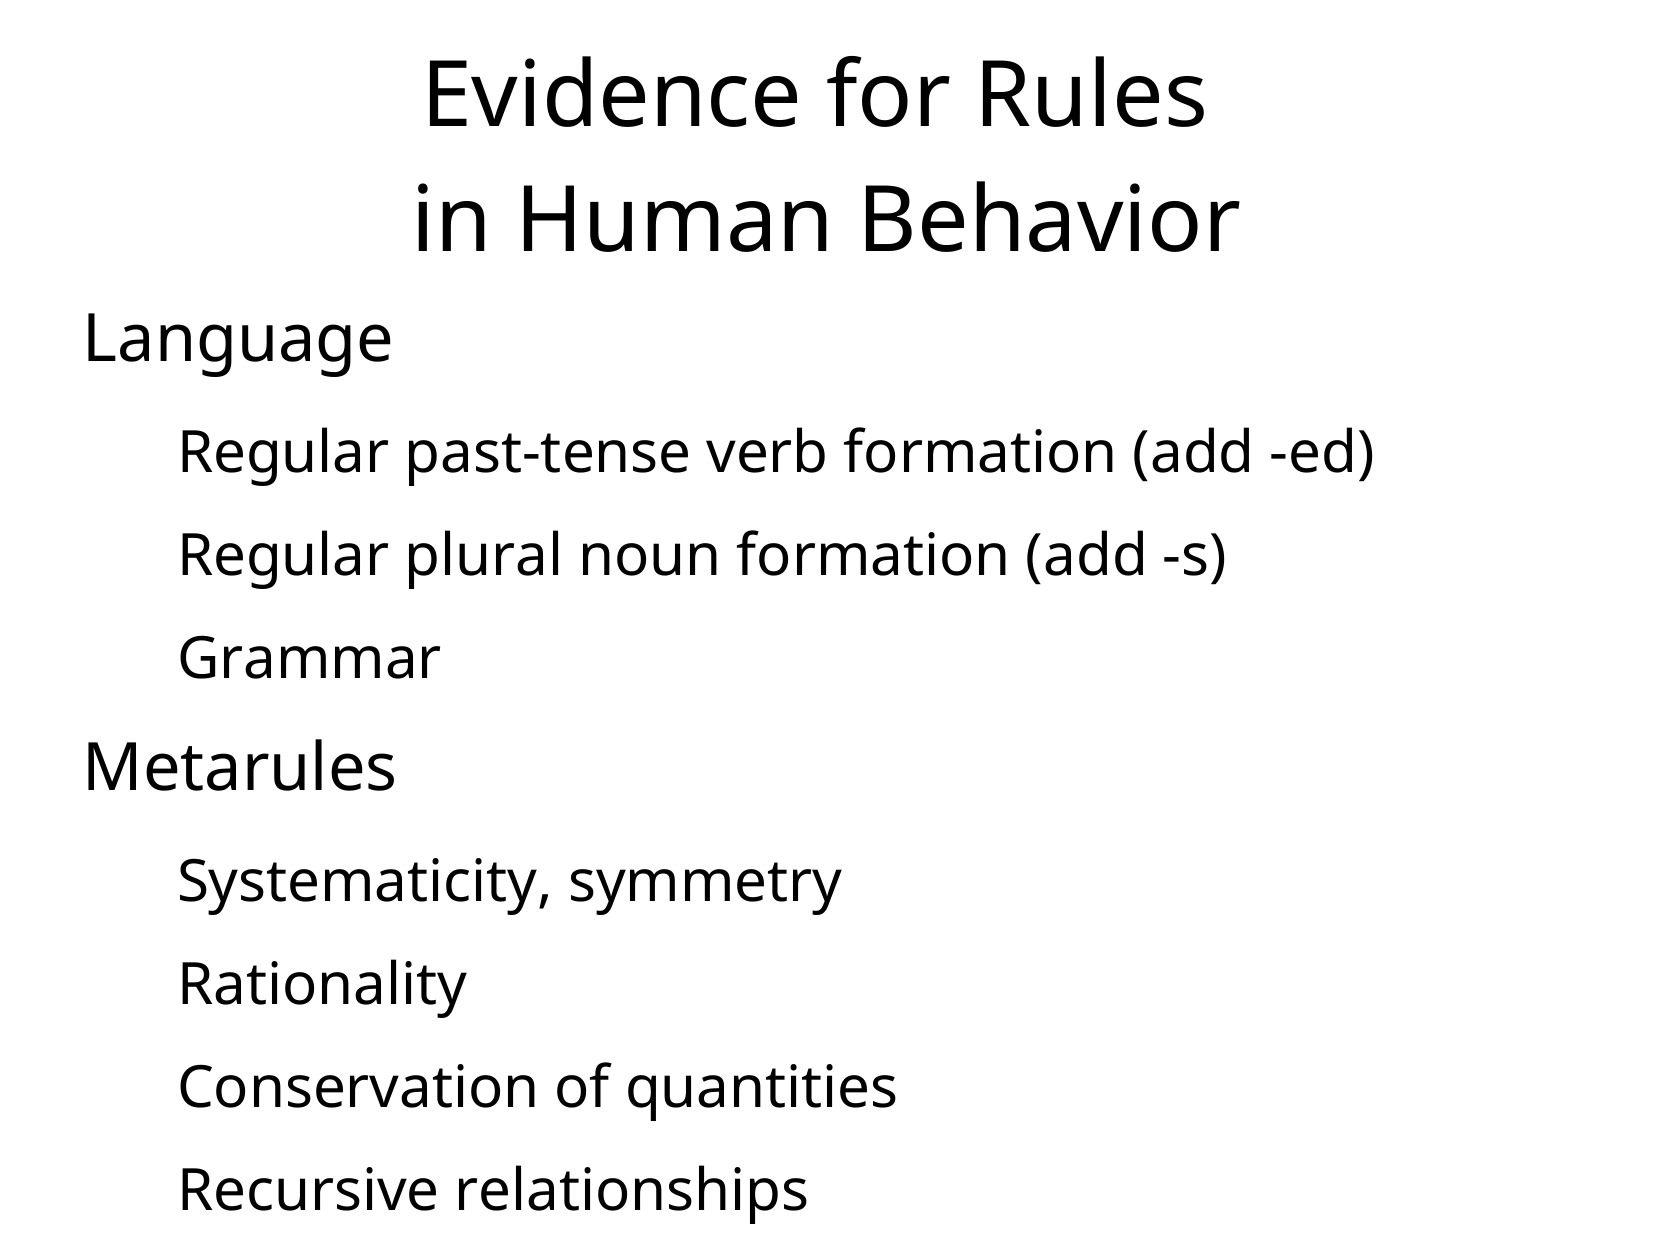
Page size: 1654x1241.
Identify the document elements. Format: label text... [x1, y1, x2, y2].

list Language Regular past-tense verb formation (add -ed) Regular plural noun formation (add -s) Grammar Metarules Systematicity, symmetry Rationality Conservation of quantities Recursive relationships [82, 290, 1571, 1147]
title Evidence for Rules in Human Behavior [82, 42, 1571, 264]
